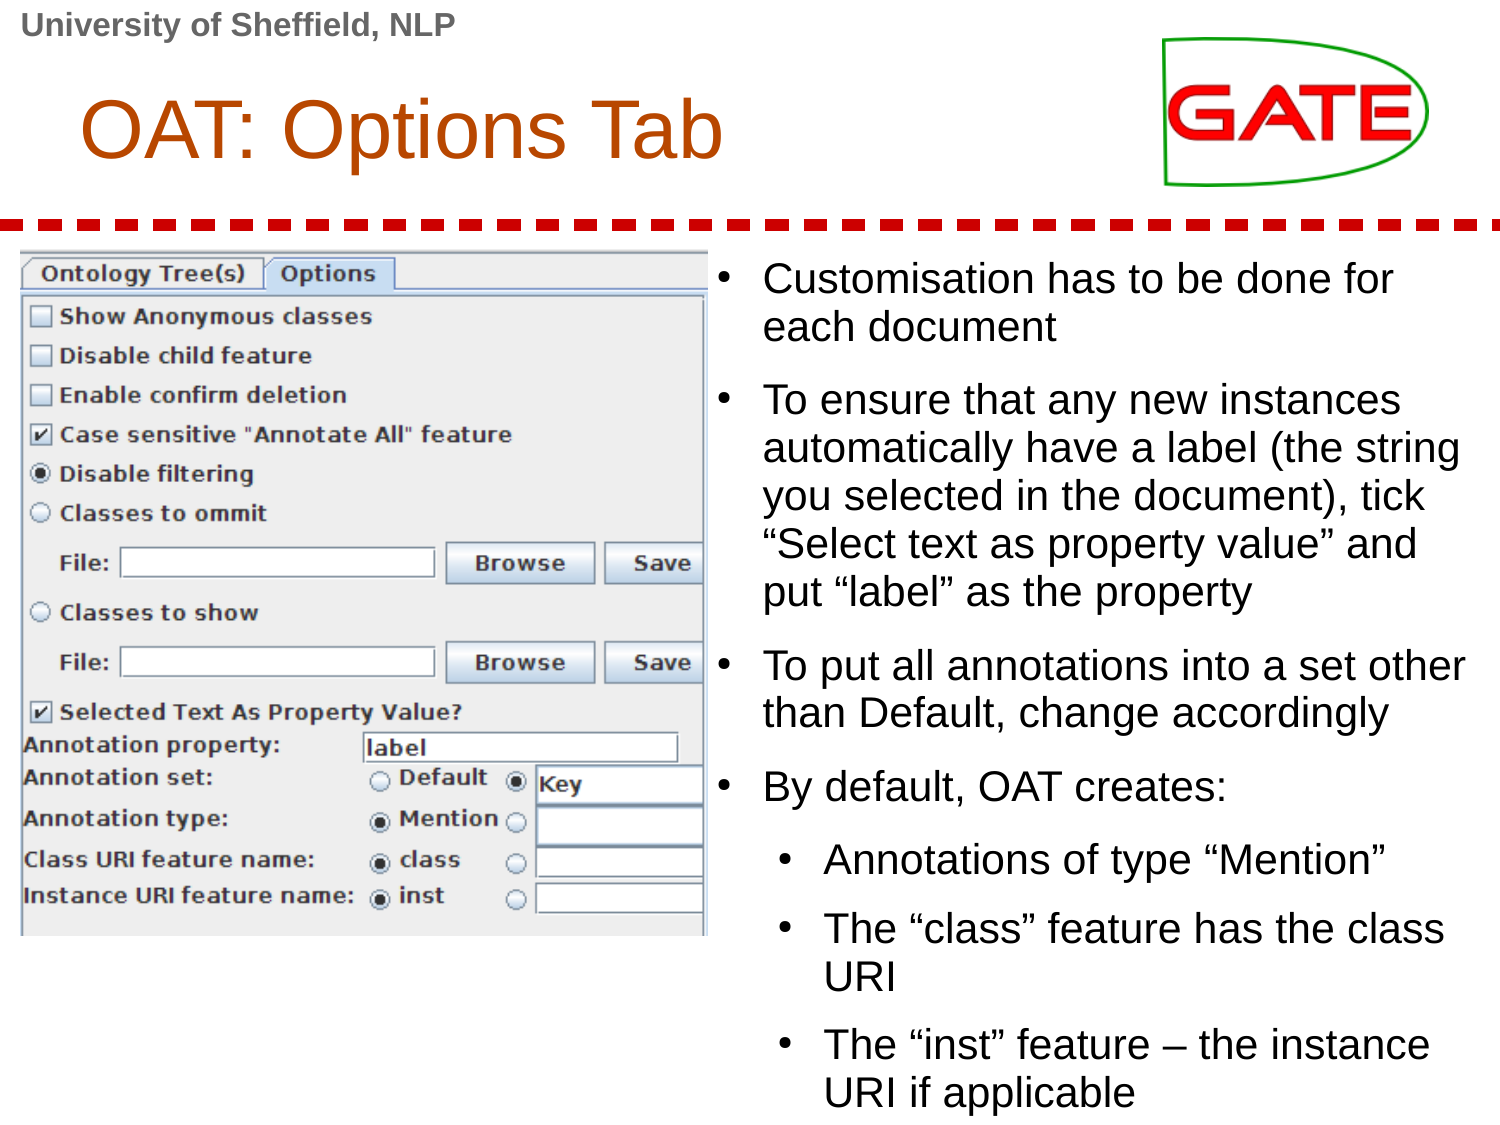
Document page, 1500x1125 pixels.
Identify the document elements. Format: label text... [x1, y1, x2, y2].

picture [1162, 37, 1429, 187]
picture [20, 249, 708, 936]
title OAT: Options Tab [79, 55, 1149, 204]
list Customisation has to be done for each document To ensure that any new instances automatically have a label (the string you selected in the document), tick “Select text as property value” and put “label” as the property To put all annotations into a set other than Default, change accordingly By default, OAT creates: Annotations of type “Mention” The “class” feature has the class URI The “inst” feature – the instance URI if applicable [701, 254, 1483, 1125]
